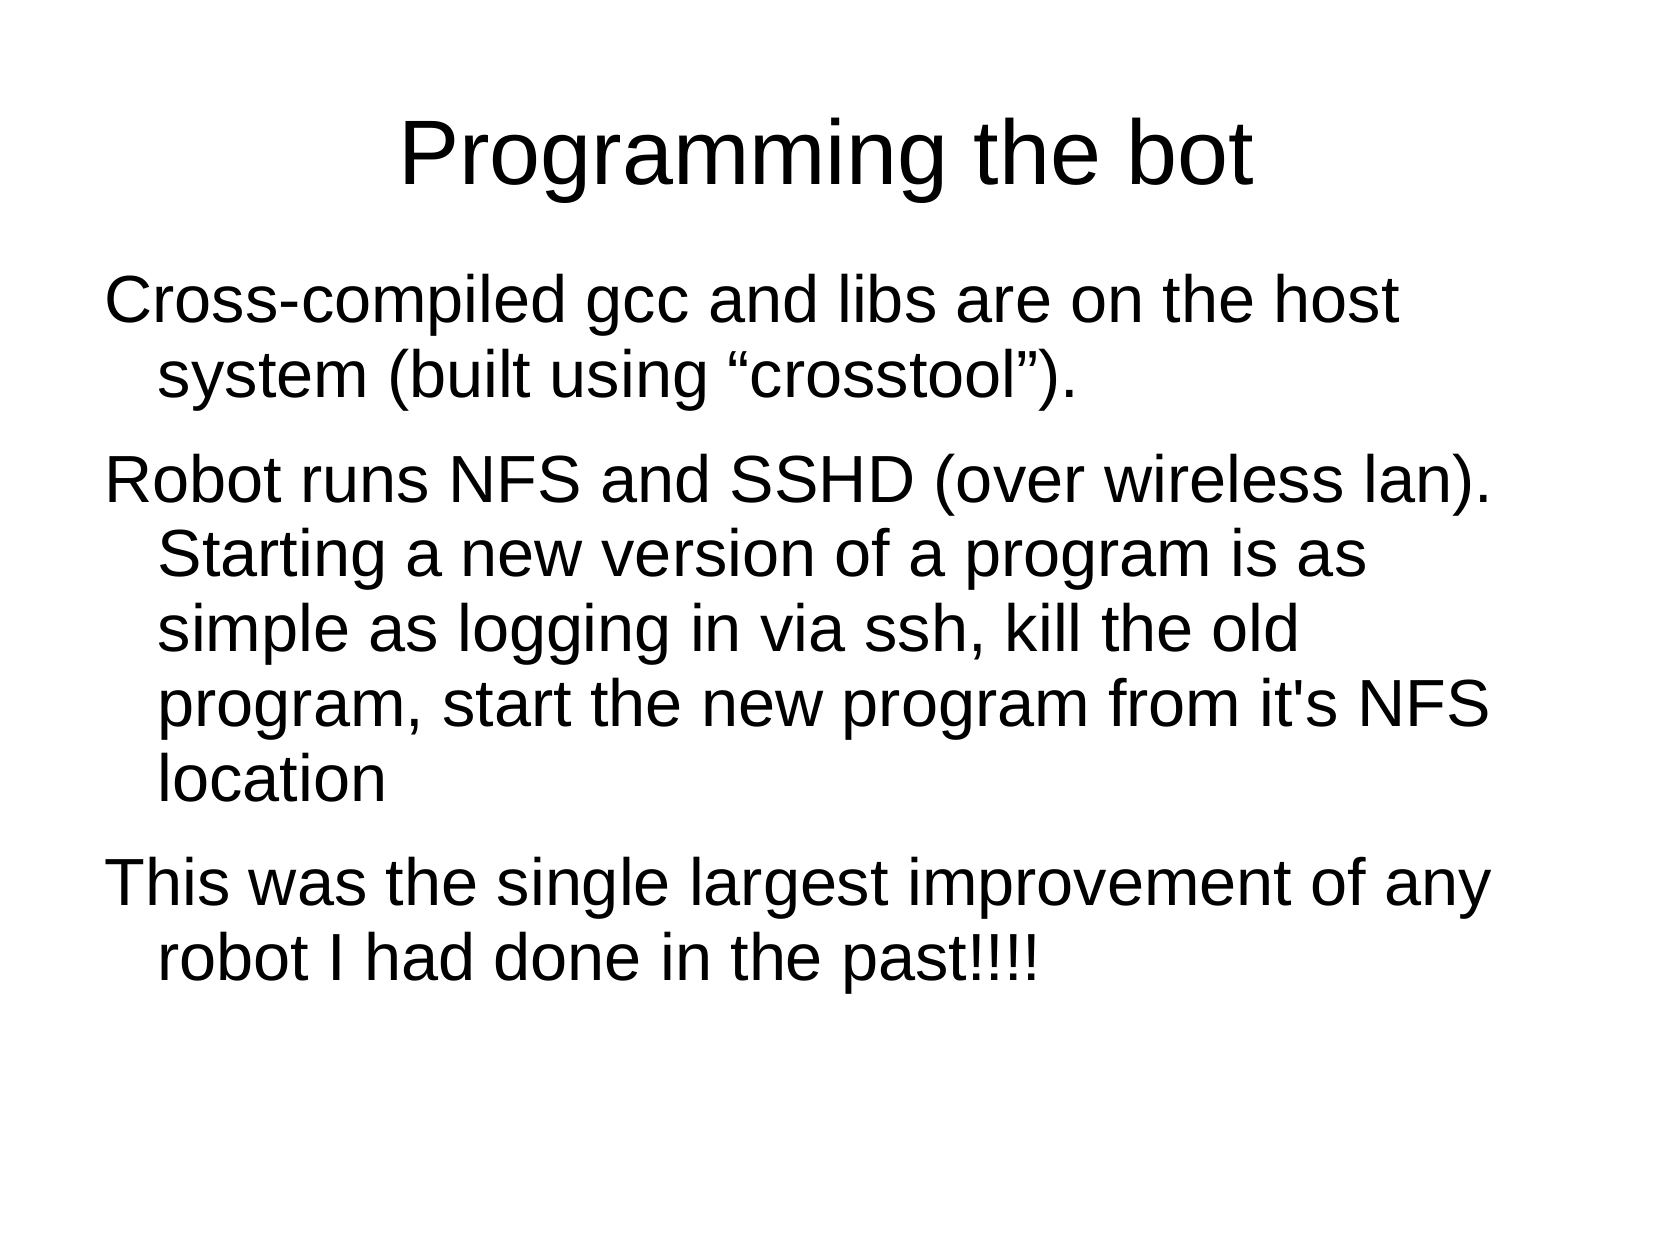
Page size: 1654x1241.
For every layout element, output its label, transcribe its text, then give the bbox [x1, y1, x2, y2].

list Cross-compiled gcc and libs are on the host system (built using “crosstool”). Robot runs NFS and SSHD (over wireless lan). Starting a new version of a program is as simple as logging in via ssh, kill the old program, start the new program from it's NFS location This was the single largest improvement of any robot I had done in the past!!!! [86, 262, 1576, 1216]
title Programming the bot [82, 49, 1571, 257]
